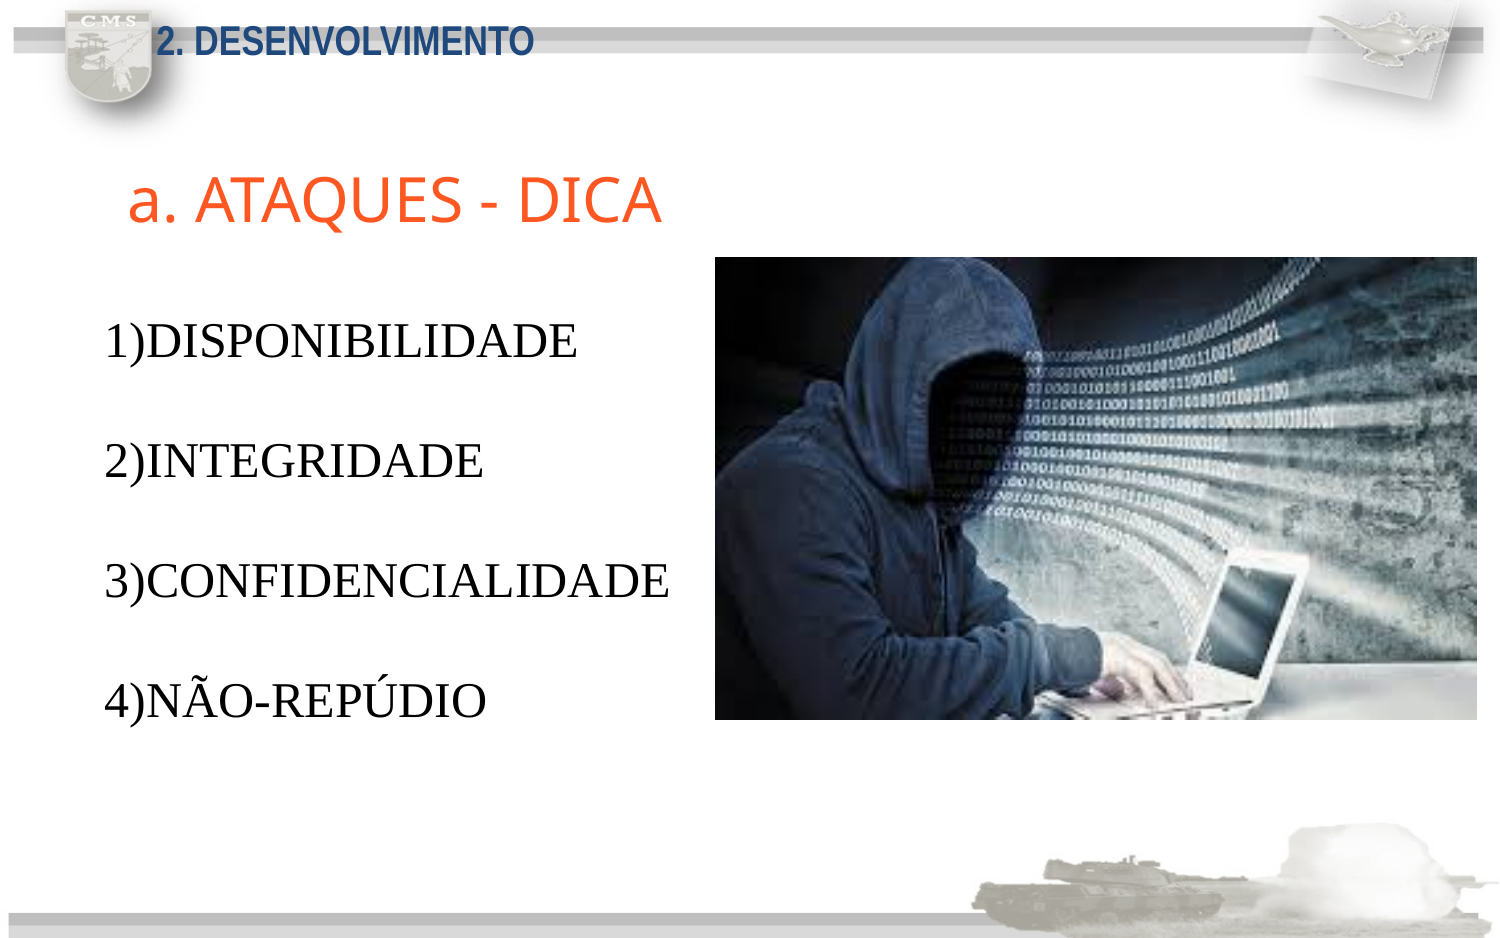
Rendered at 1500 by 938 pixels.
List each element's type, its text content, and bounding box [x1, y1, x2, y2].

text_box 1)DISPONIBILIDADE 2)INTEGRIDADE 3)CONFIDENCIALIDADE 4)NÃO-REPÚDIO [90, 299, 691, 744]
picture [0, 0, 1500, 938]
text_box a. ATAQUES - DICA [112, 152, 720, 240]
text_box 2. DESENVOLVIMENTO [141, 6, 1483, 72]
